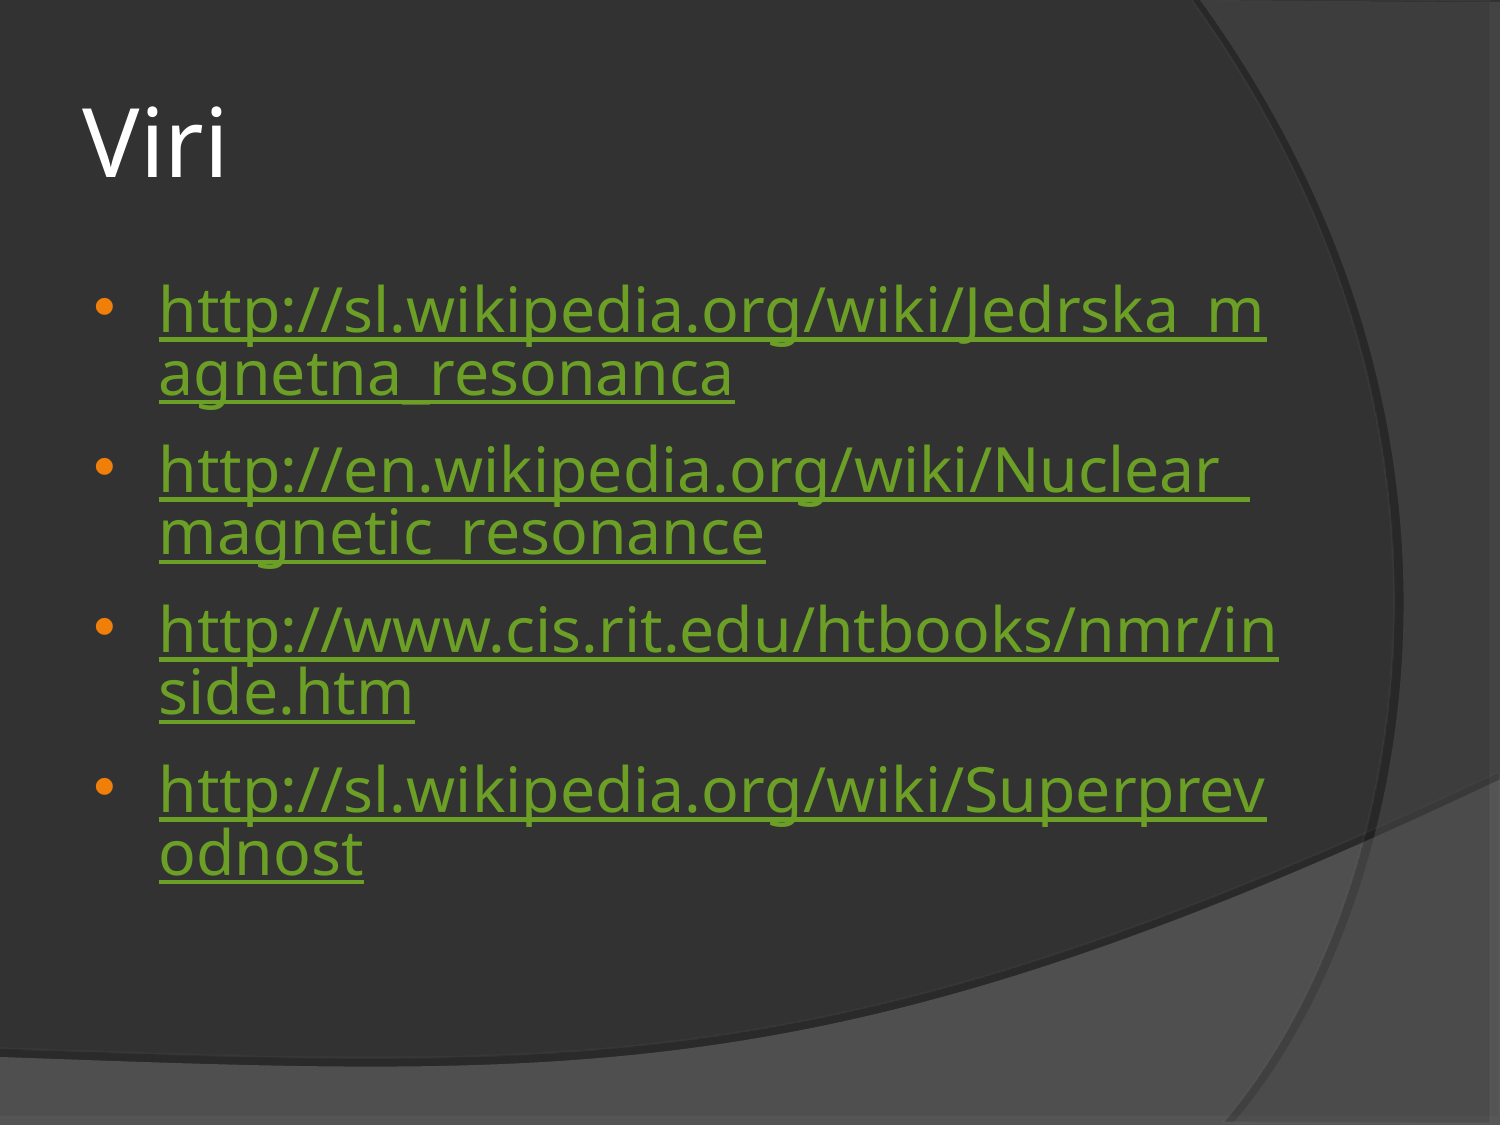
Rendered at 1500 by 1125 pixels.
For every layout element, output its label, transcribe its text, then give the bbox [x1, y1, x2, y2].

list http://sl.wikipedia.org/wiki/Jedrska_magnetna_resonanca http://en.wikipedia.org/wiki/Nuclear_magnetic_resonance http://www.cis.rit.edu/htbooks/nmr/inside.htm http://sl.wikipedia.org/wiki/Superprevodnost [75, 262, 1300, 1005]
title Viri [75, 45, 1300, 233]
